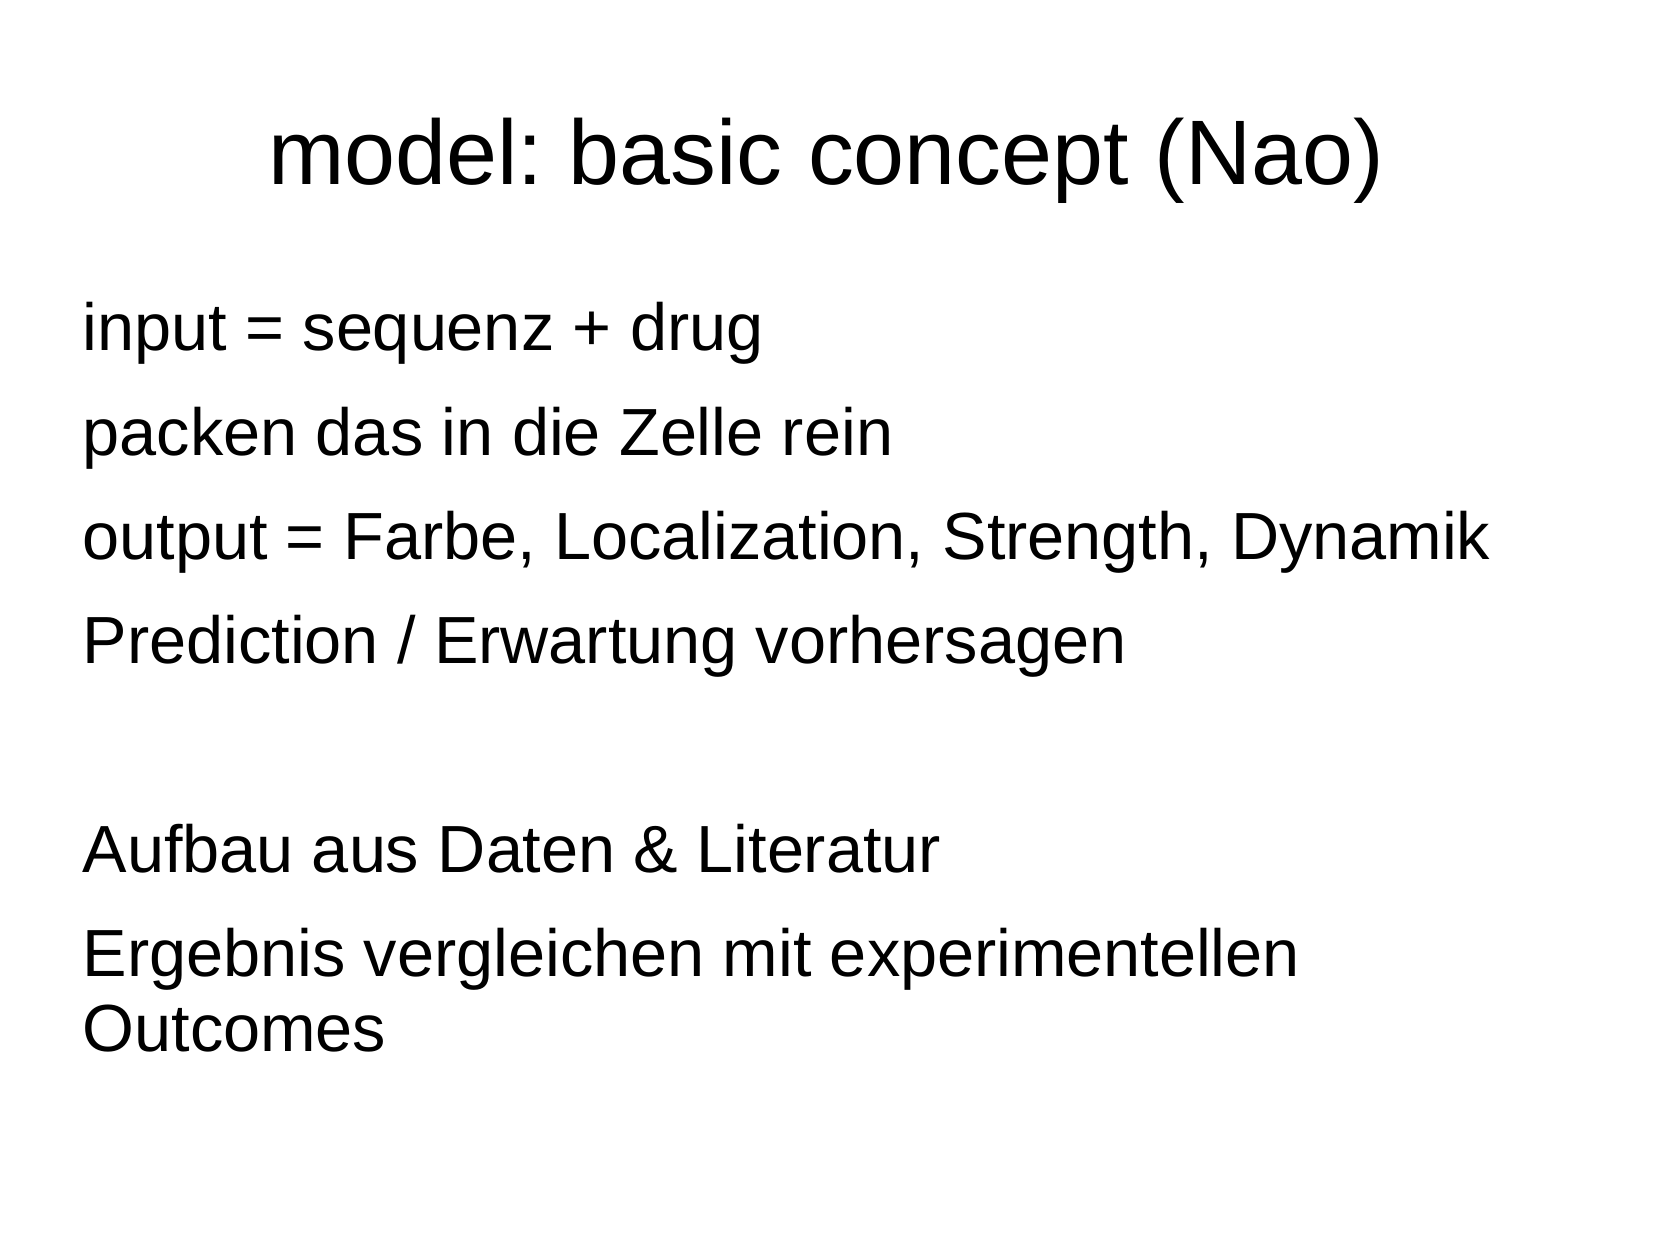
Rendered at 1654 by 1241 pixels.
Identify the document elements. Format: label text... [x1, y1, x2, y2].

list input = sequenz + drug packen das in die Zelle rein output = Farbe, Localization, Strength, Dynamik Prediction / Erwartung vorhersagen Aufbau aus Daten & Literatur Ergebnis vergleichen mit experimentellen Outcomes [82, 290, 1571, 1109]
title model: basic concept (Nao) [82, 49, 1571, 257]
